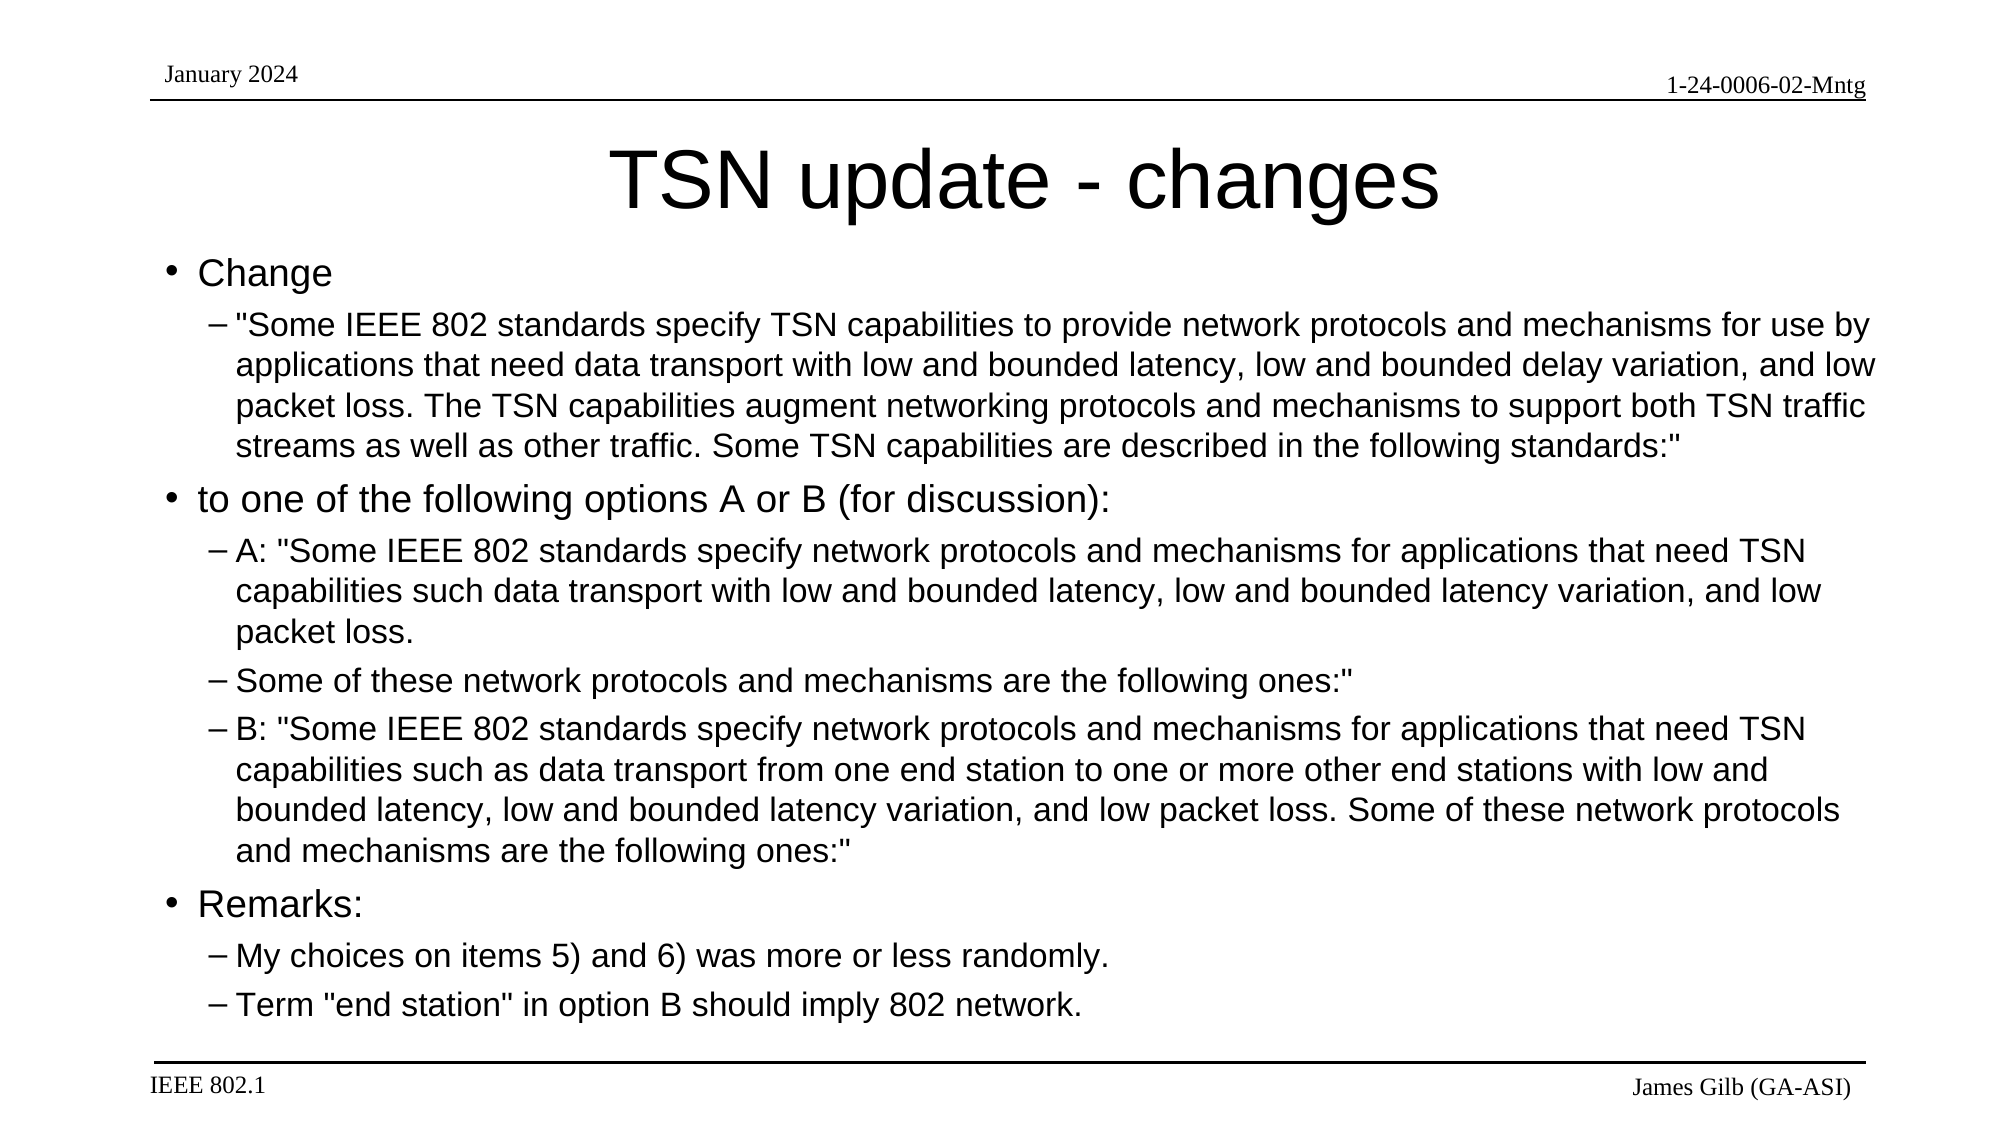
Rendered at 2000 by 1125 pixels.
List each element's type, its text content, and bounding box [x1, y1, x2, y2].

list Change "Some IEEE 802 standards specify TSN capabilities to provide network protocols and mechanisms for use by applications that need data transport with low and bounded latency, low and bounded delay variation, and low packet loss. The TSN capabilities augment networking protocols and mechanisms to support both TSN traffic streams as well as other traffic. Some TSN capabilities are described in the following standards:" to one of the following options A or B (for discussion): A: "Some IEEE 802 standards specify network protocols and mechanisms for applications that need TSN capabilities such data transport with low and bounded latency, low and bounded latency variation, and low packet loss. Some of these network protocols and mechanisms are the following ones:" B: "Some IEEE 802 standards specify network protocols and mechanisms for applications that need TSN capabilities such as data transport from one end station to one or more other end stations with low and bounded latency, low and bounded latency variation, and low packet loss. Some of these network protocols and mechanisms are the following ones:" Remarks: My choices on items 5) and 6) was more or less randomly. Term "end station" in option B should imply 802 network. [149, 239, 1900, 1051]
title TSN update - changes [149, 112, 1900, 238]
